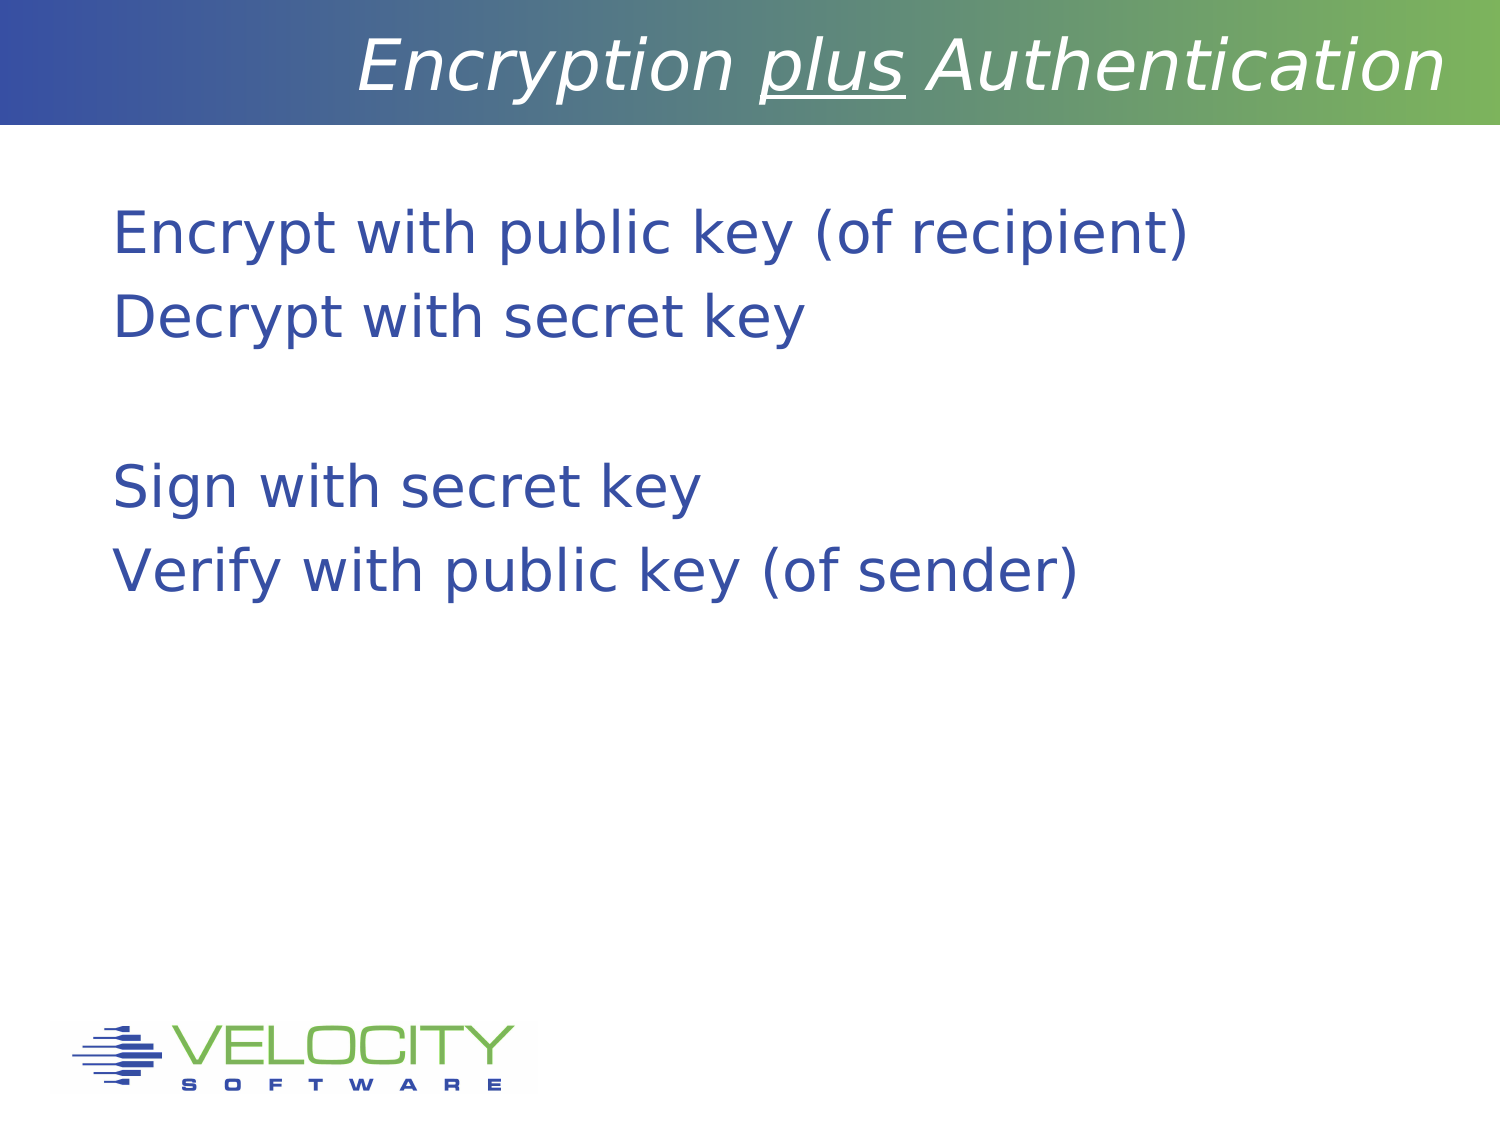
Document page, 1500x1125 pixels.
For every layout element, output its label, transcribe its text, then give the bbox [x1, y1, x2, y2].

picture [50, 1021, 538, 1094]
list Encrypt with public key (of recipient) Decrypt with secret key Sign with secret key Verify with public key (of sender) [70, 187, 1438, 988]
title Encryption plus Authentication [62, 12, 1463, 113]
